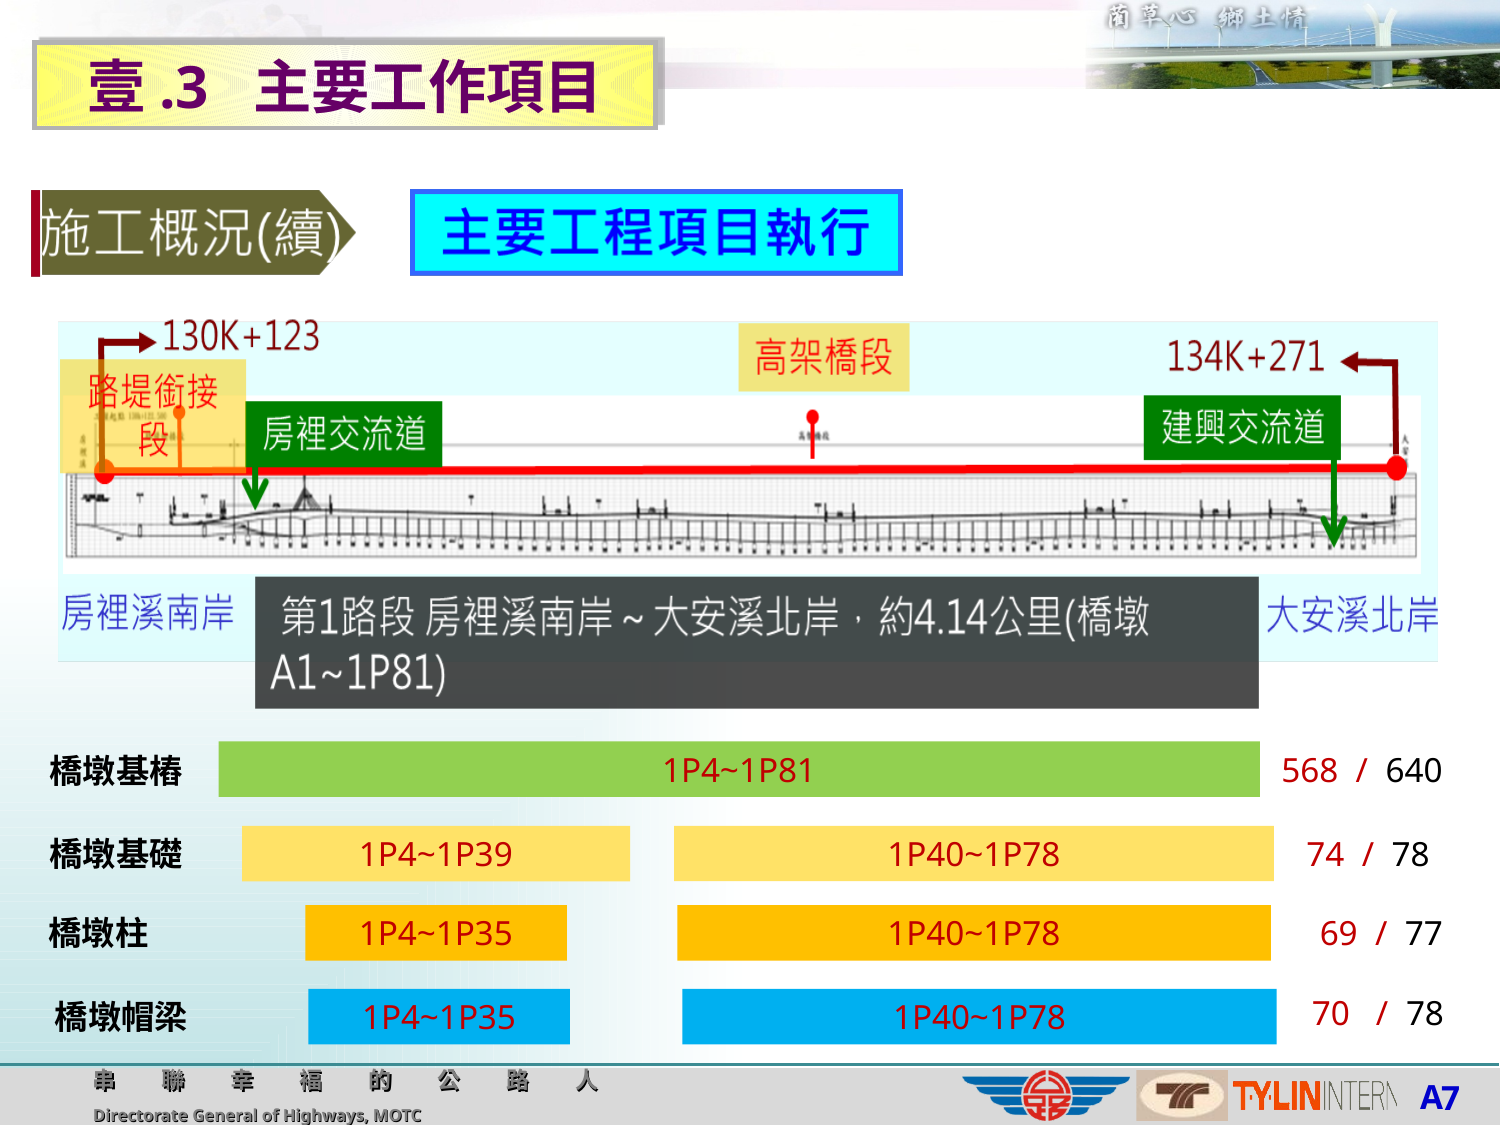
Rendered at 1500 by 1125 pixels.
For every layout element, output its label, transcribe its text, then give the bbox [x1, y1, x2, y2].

text_box 橋墩帽梁 [39, 988, 224, 1045]
text_box 1P4~1P35 [305, 905, 567, 961]
text_box 69 / 77 [1305, 905, 1458, 960]
text_box 1P4~1P81 [218, 741, 1260, 797]
picture [5, 184, 1462, 728]
text_box 1P4~1P35 [308, 988, 570, 1045]
text_box 1P40~1P78 [674, 825, 1274, 882]
text_box 1P4~1P39 [242, 825, 631, 882]
text_box 橋墩基樁 [34, 742, 219, 799]
text_box 1P40~1P78 [677, 905, 1271, 961]
text_box 橋墩基礎 [34, 825, 219, 882]
text_box 壹.3 主要工作項目 [35, 43, 655, 128]
text_box 70 / 78 [1297, 985, 1459, 1040]
text_box 74 / 78 [1291, 826, 1445, 881]
text_box 橋墩柱 [33, 905, 218, 961]
text_box 568 / 640 [1266, 741, 1458, 796]
text_box 1P40~1P78 [682, 988, 1277, 1045]
